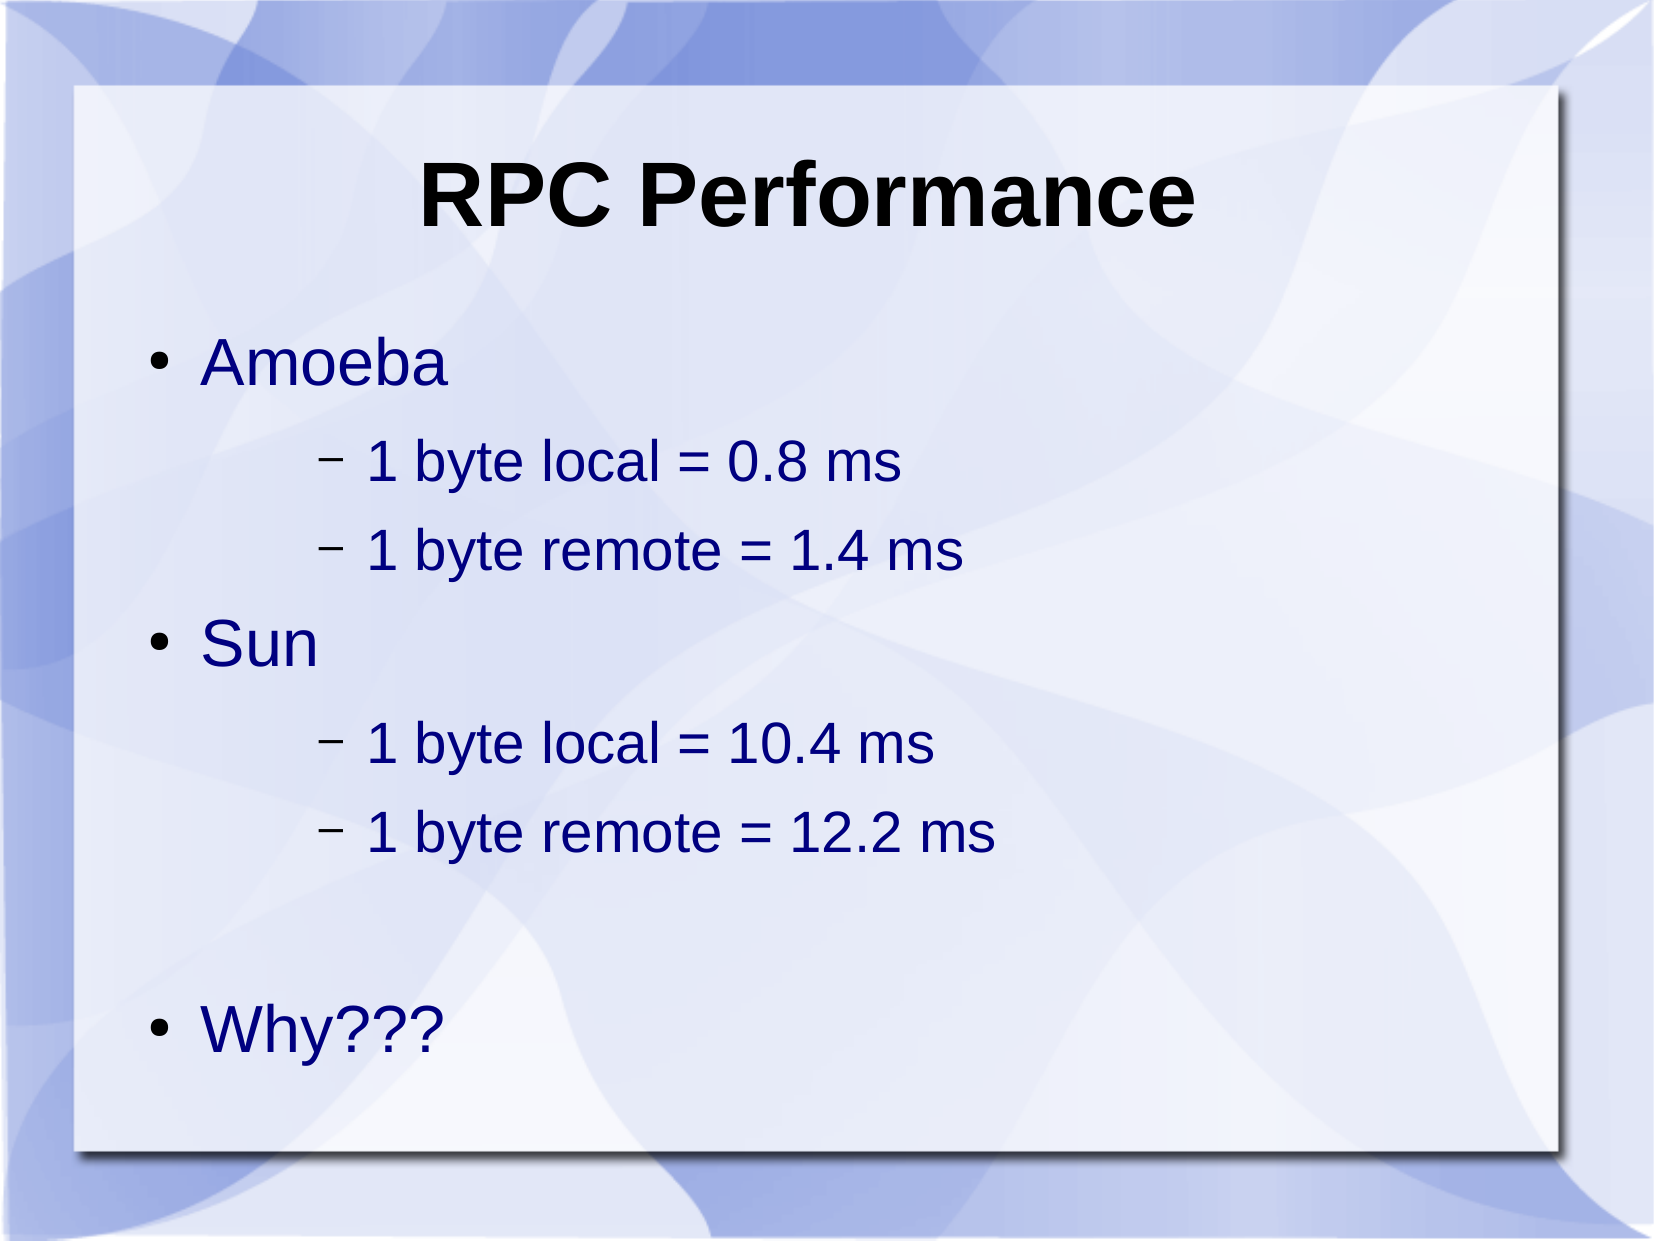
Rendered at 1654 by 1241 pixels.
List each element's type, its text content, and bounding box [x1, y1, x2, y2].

list Amoeba 1 byte local = 0.8 ms 1 byte remote = 1.4 ms Sun 1 byte local = 10.4 ms 1 byte remote = 12.2 ms Why??? [129, 324, 1489, 1217]
picture [0, 0, 1654, 1241]
title RPC Performance [82, 98, 1536, 291]
